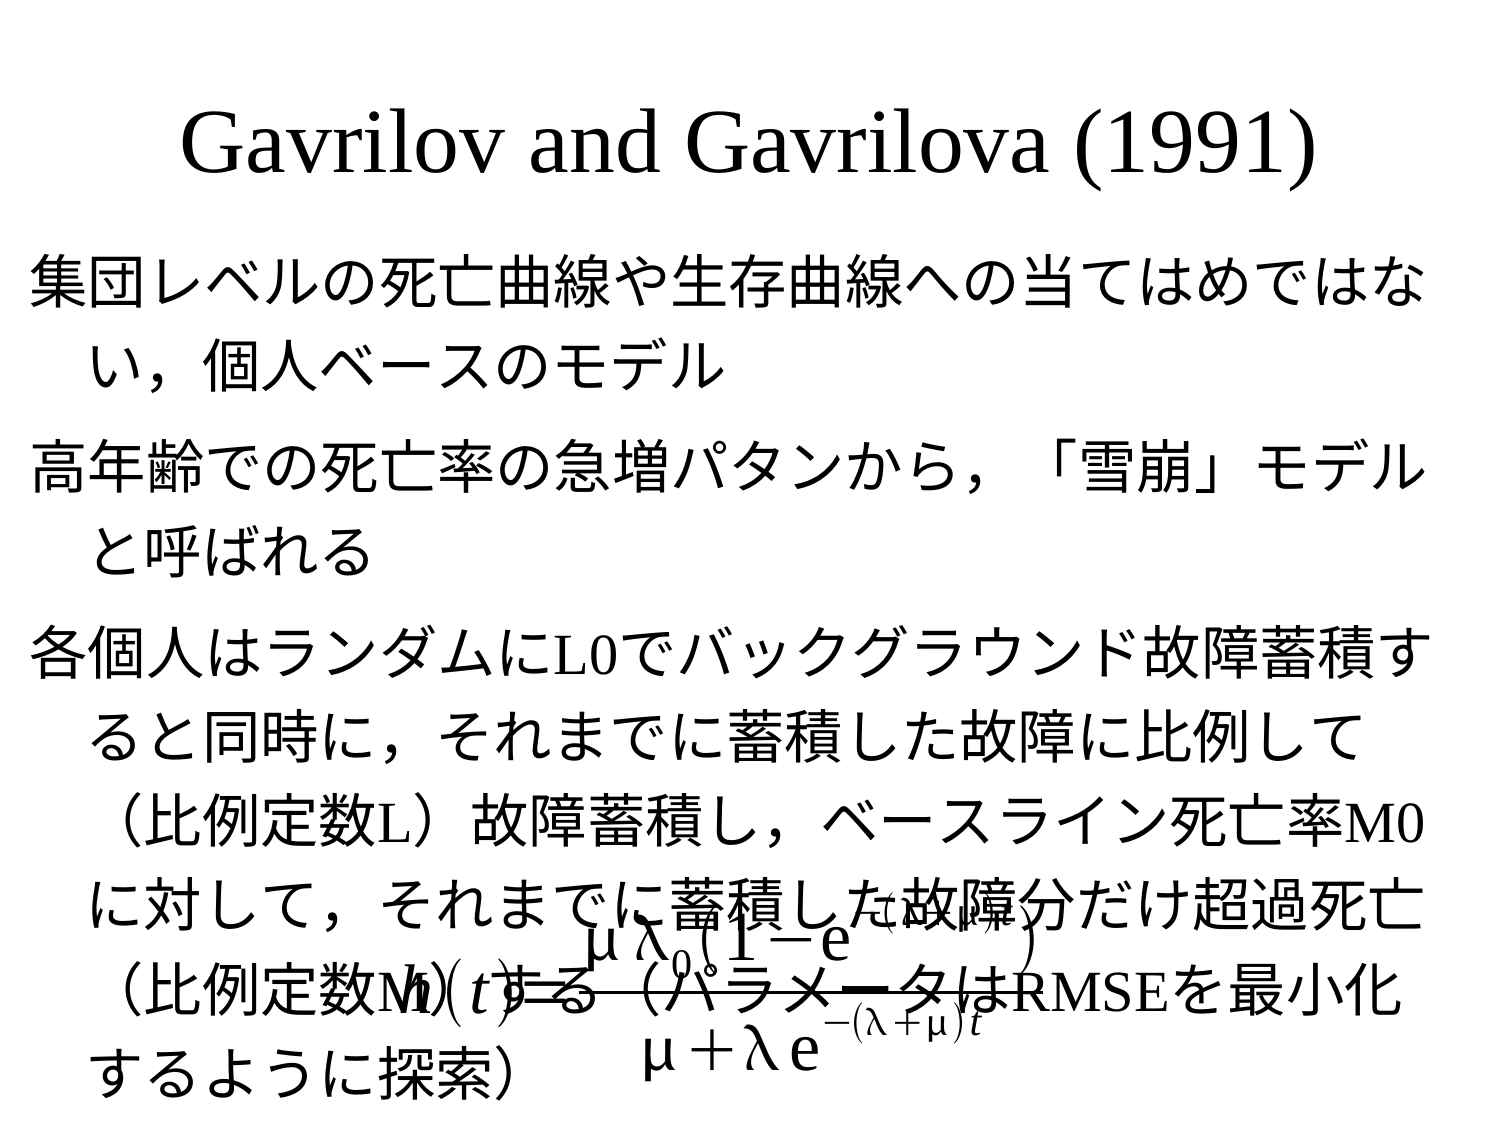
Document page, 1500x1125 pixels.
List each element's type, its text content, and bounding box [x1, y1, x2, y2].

title Gavrilov and Gavrilova (1991) [112, 76, 1388, 207]
list 集団レベルの死亡曲線や生存曲線への当てはめではない，個人ベースのモデル 高年齢での死亡率の急増パタンから，「雪崩」モデルと呼ばれる 各個人はランダムにL0でバックグラウンド故障蓄積すると同時に，それまでに蓄積した故障に比例して（比例定数L）故障蓄積し，ベースライン死亡率M0に対して，それまでに蓄積した故障分だけ超過死亡（比例定数M）する（パラメータはRMSEを最小化するように探索） 期待値はGompertz-Makehamモデルの第2項，第3項と一致する [29, 236, 1447, 964]
chart [381, 885, 1063, 1093]
